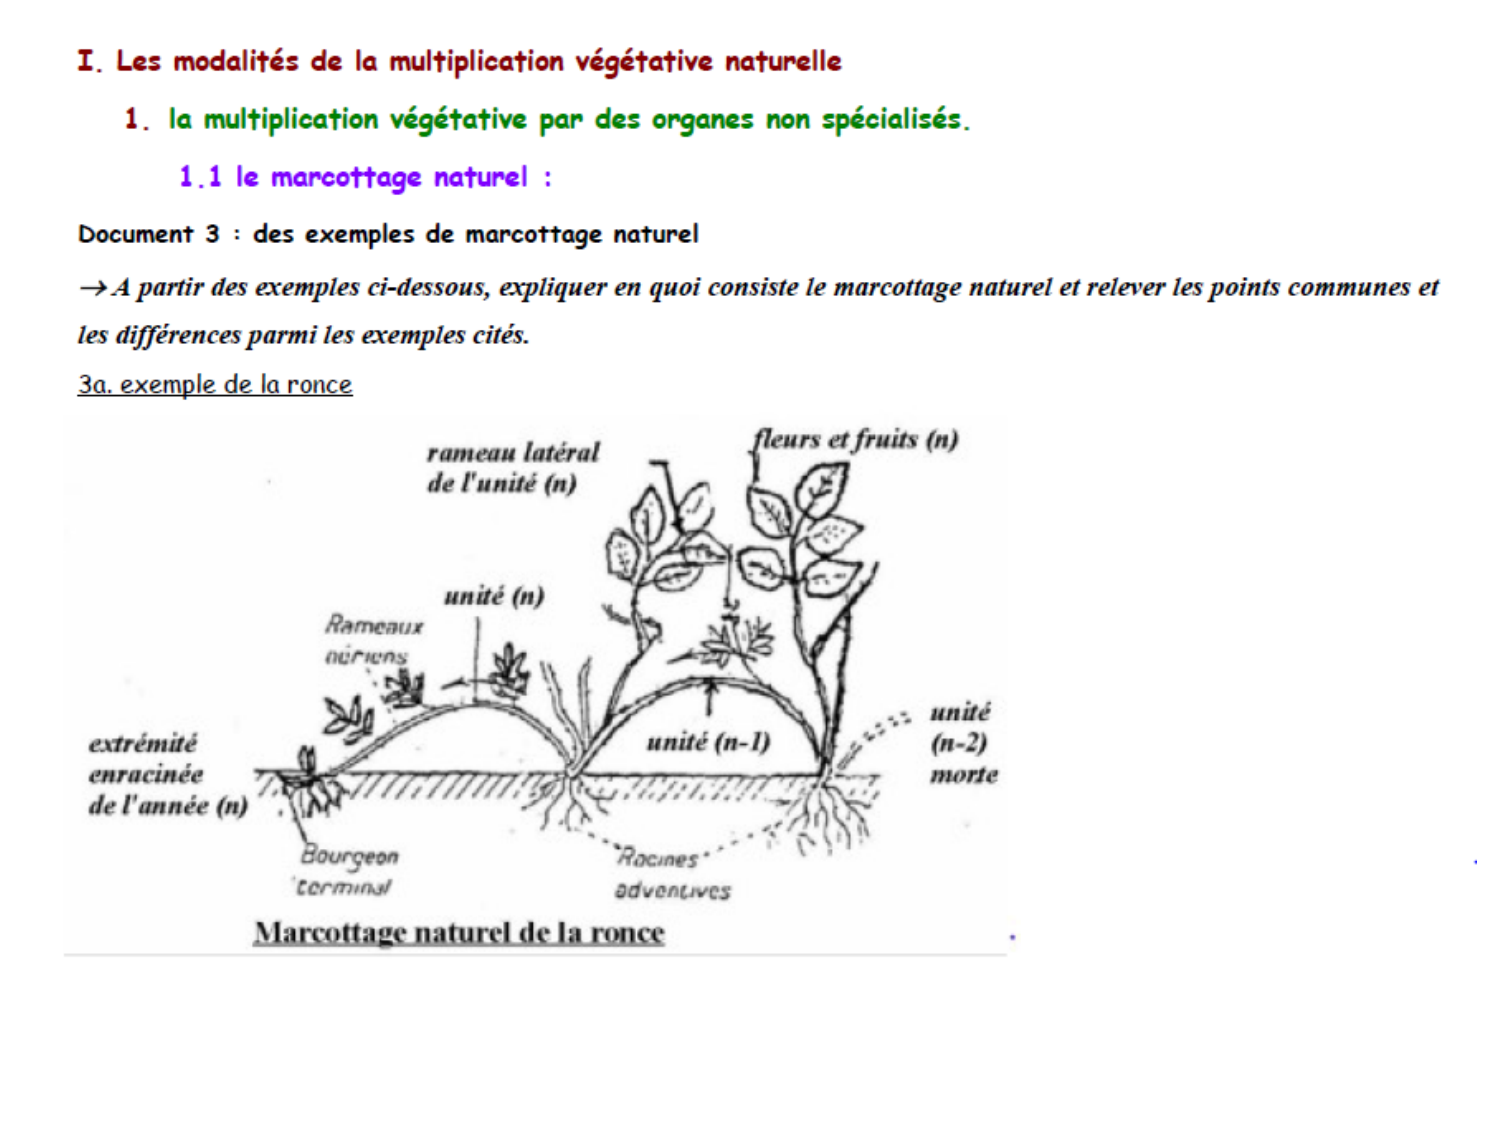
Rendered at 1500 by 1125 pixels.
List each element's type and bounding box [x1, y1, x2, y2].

picture [23, 38, 1477, 972]
